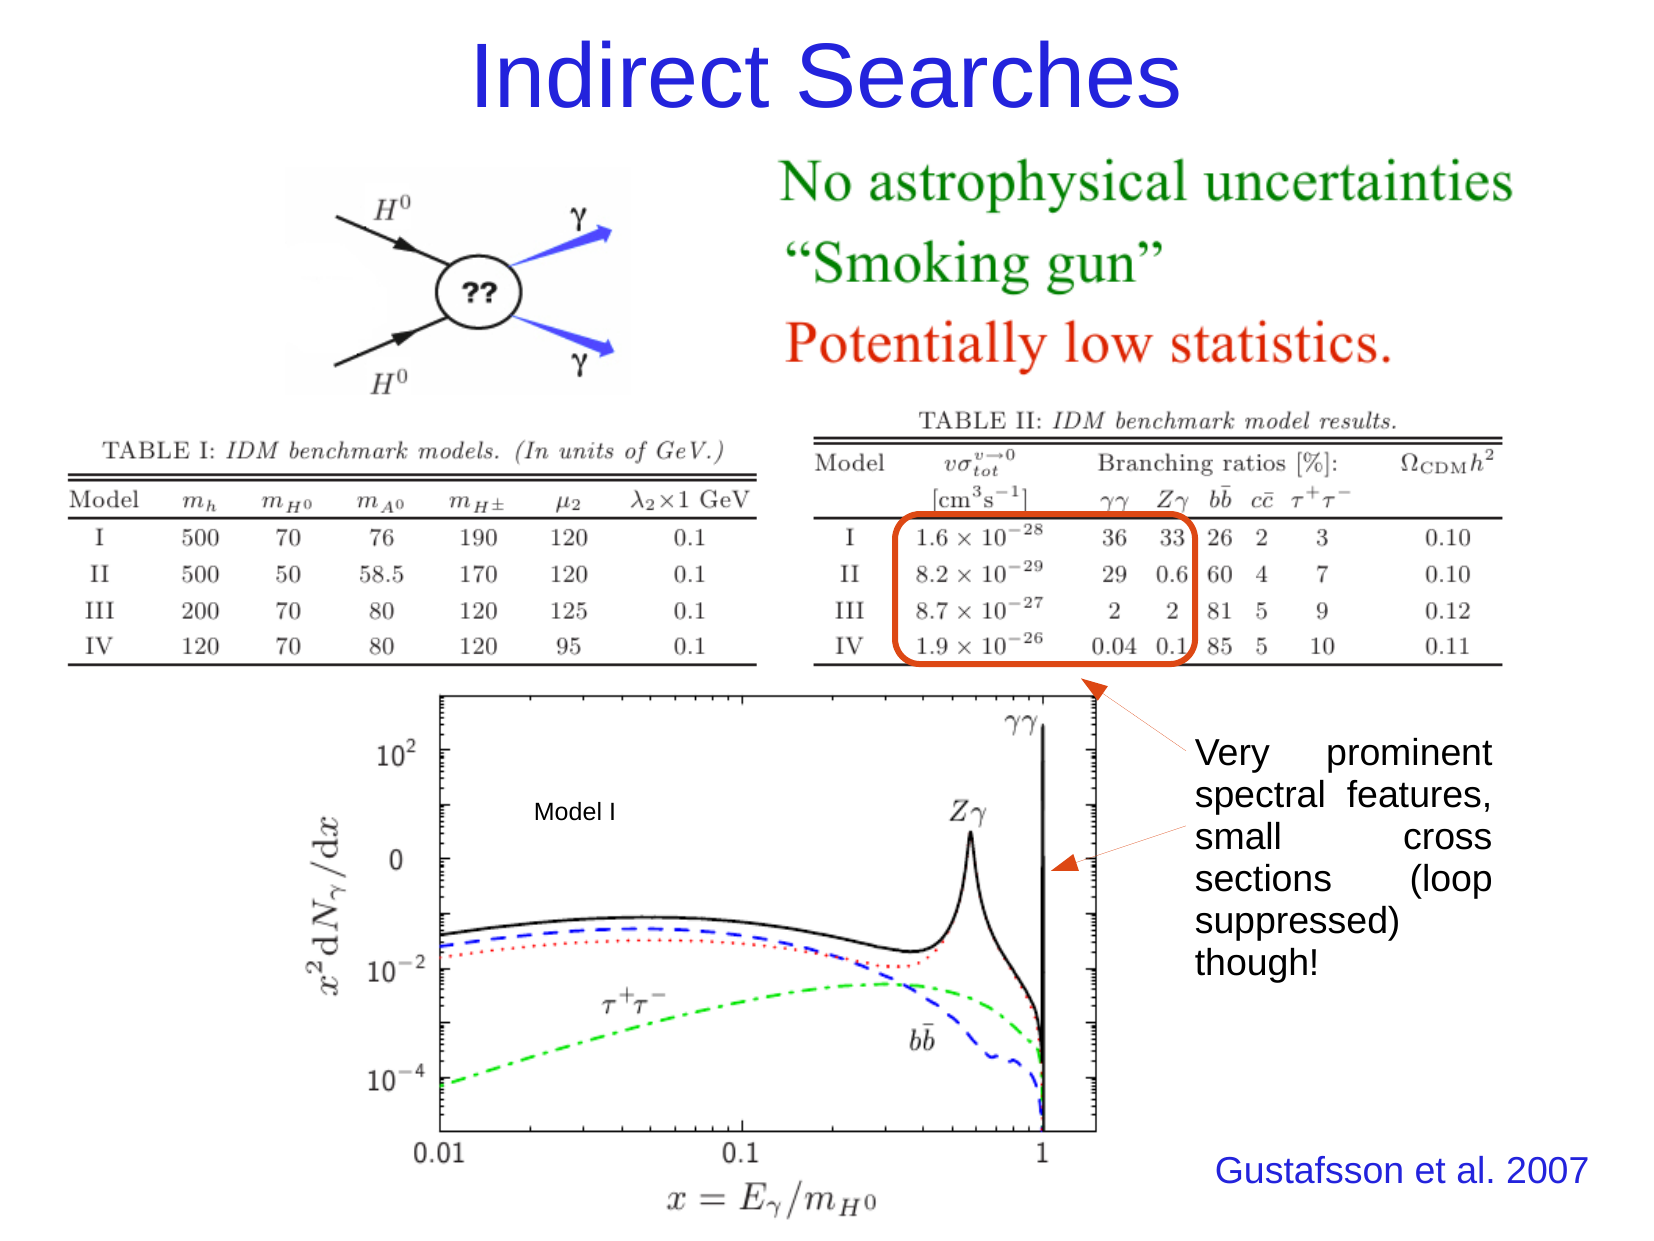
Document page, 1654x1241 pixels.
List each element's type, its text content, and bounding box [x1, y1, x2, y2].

picture [60, 147, 1561, 1228]
text_box Model I [519, 790, 632, 834]
title Indirect Searches [82, 0, 1571, 180]
text_box Gustafsson et al. 2007 [1200, 1142, 1621, 1218]
text_box Very prominent spectral features, small cross sections (loop suppressed) though! [1180, 724, 1541, 991]
